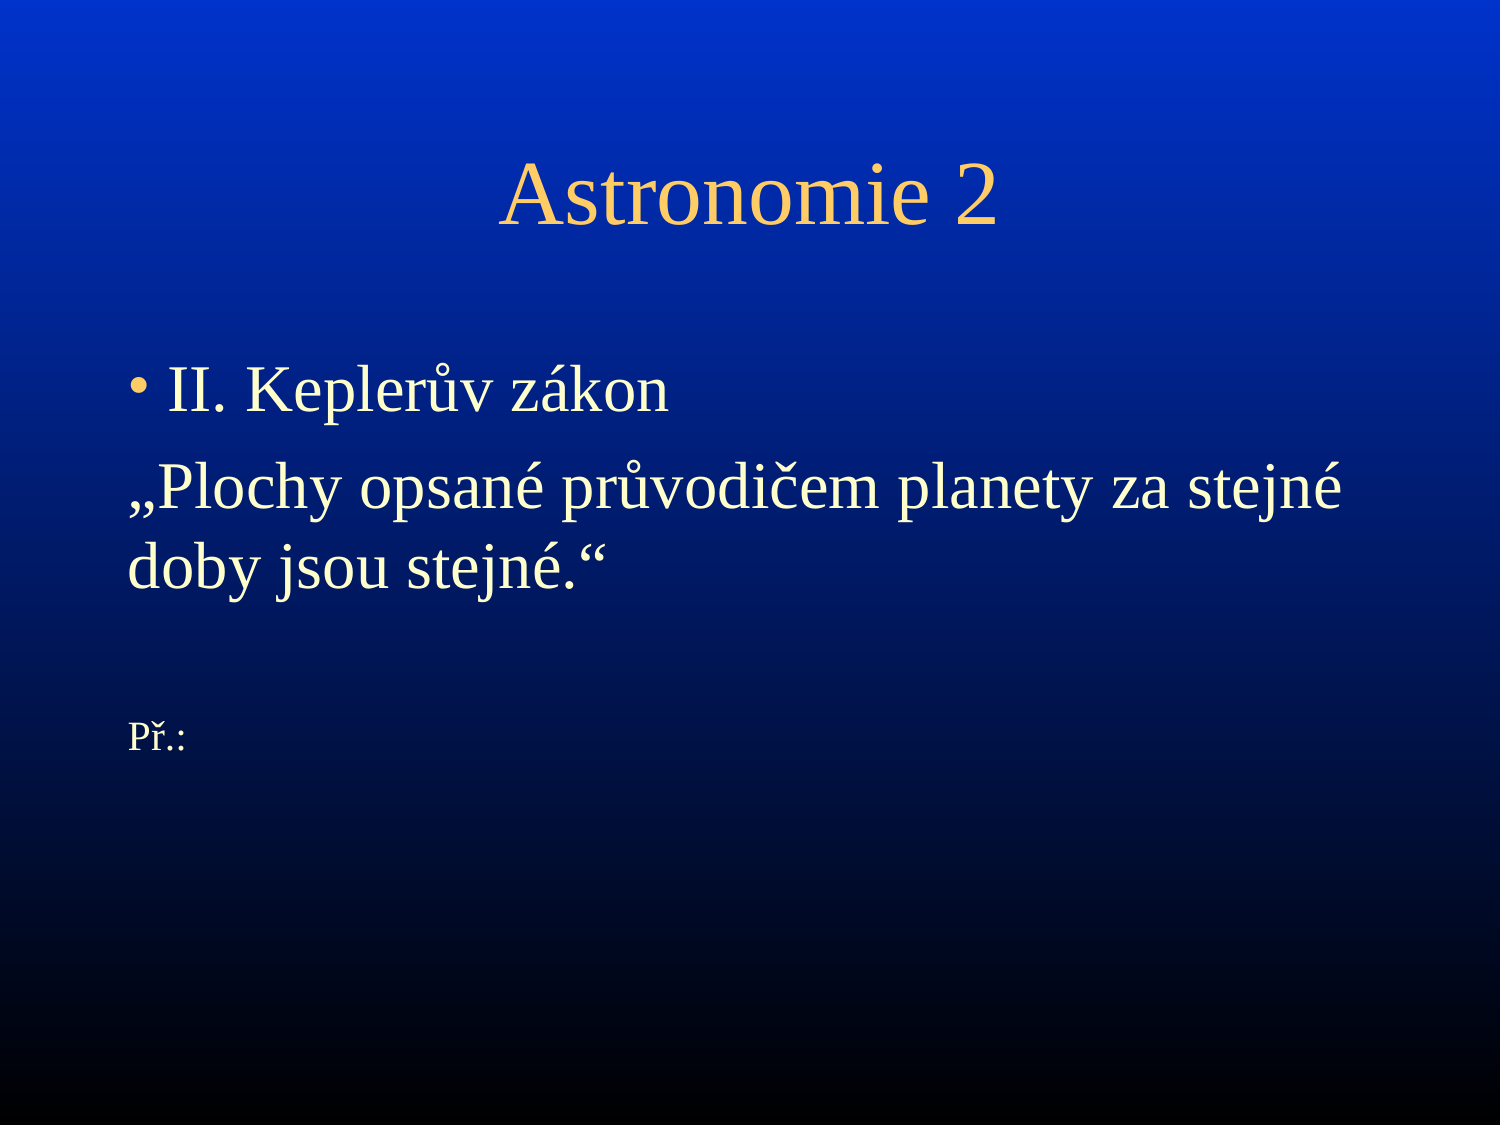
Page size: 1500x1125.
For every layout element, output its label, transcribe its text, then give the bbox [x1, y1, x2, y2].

list II. Keplerův zákon „Plochy opsané průvodičem planety za stejné doby jsou stejné.“ Př.: [112, 337, 1388, 1013]
title Astronomie 2 [112, 37, 1388, 250]
